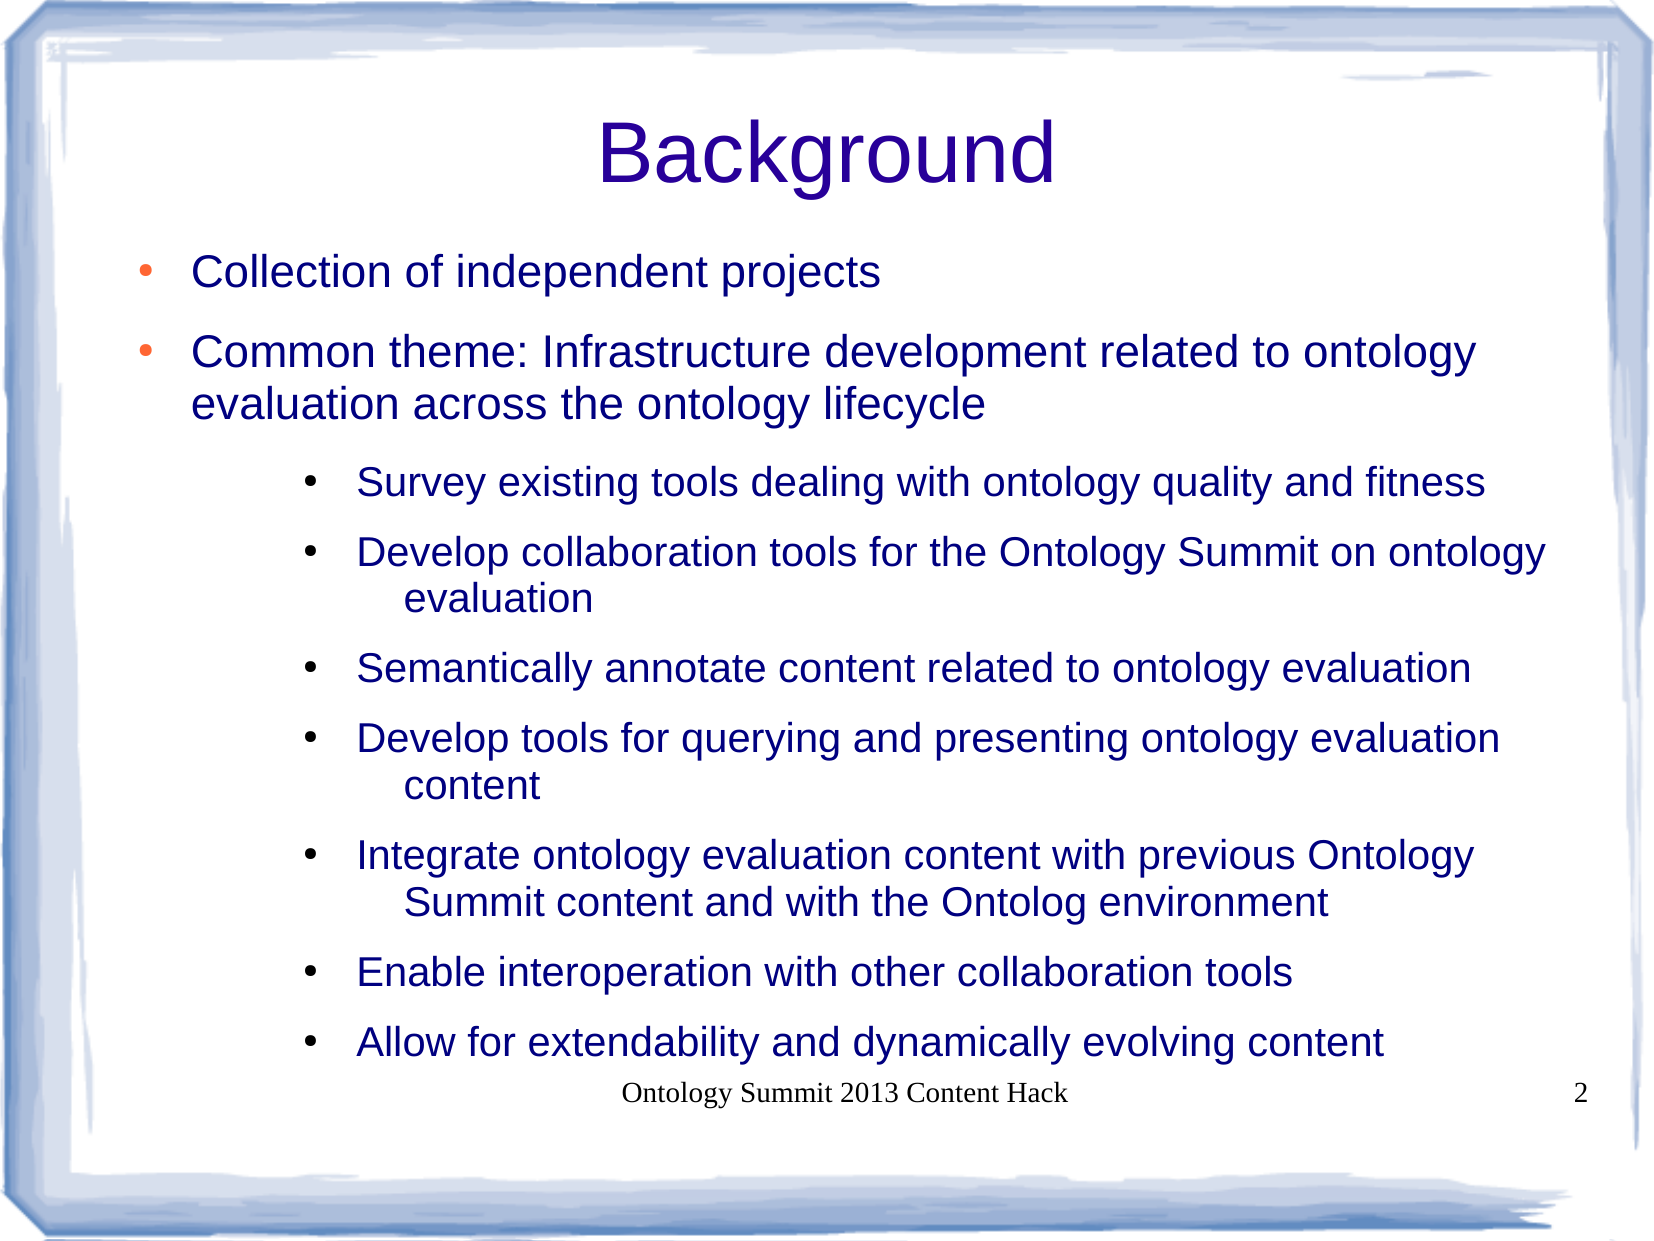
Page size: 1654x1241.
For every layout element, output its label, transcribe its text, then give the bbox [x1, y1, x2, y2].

picture [0, 0, 1654, 1241]
title Background [82, 49, 1571, 257]
list Collection of independent projects Common theme: Infrastructure development related to ontology evaluation across the ontology lifecycle Survey existing tools dealing with ontology quality and fitness Develop collaboration tools for the Ontology Summit on ontology evaluation Semantically annotate content related to ontology evaluation Develop tools for querying and presenting ontology evaluation content Integrate ontology evaluation content with previous Ontology Summit content and with the Ontolog environment Enable interoperation with other collaboration tools Allow for extendability and dynamically evolving content [120, 245, 1573, 1066]
